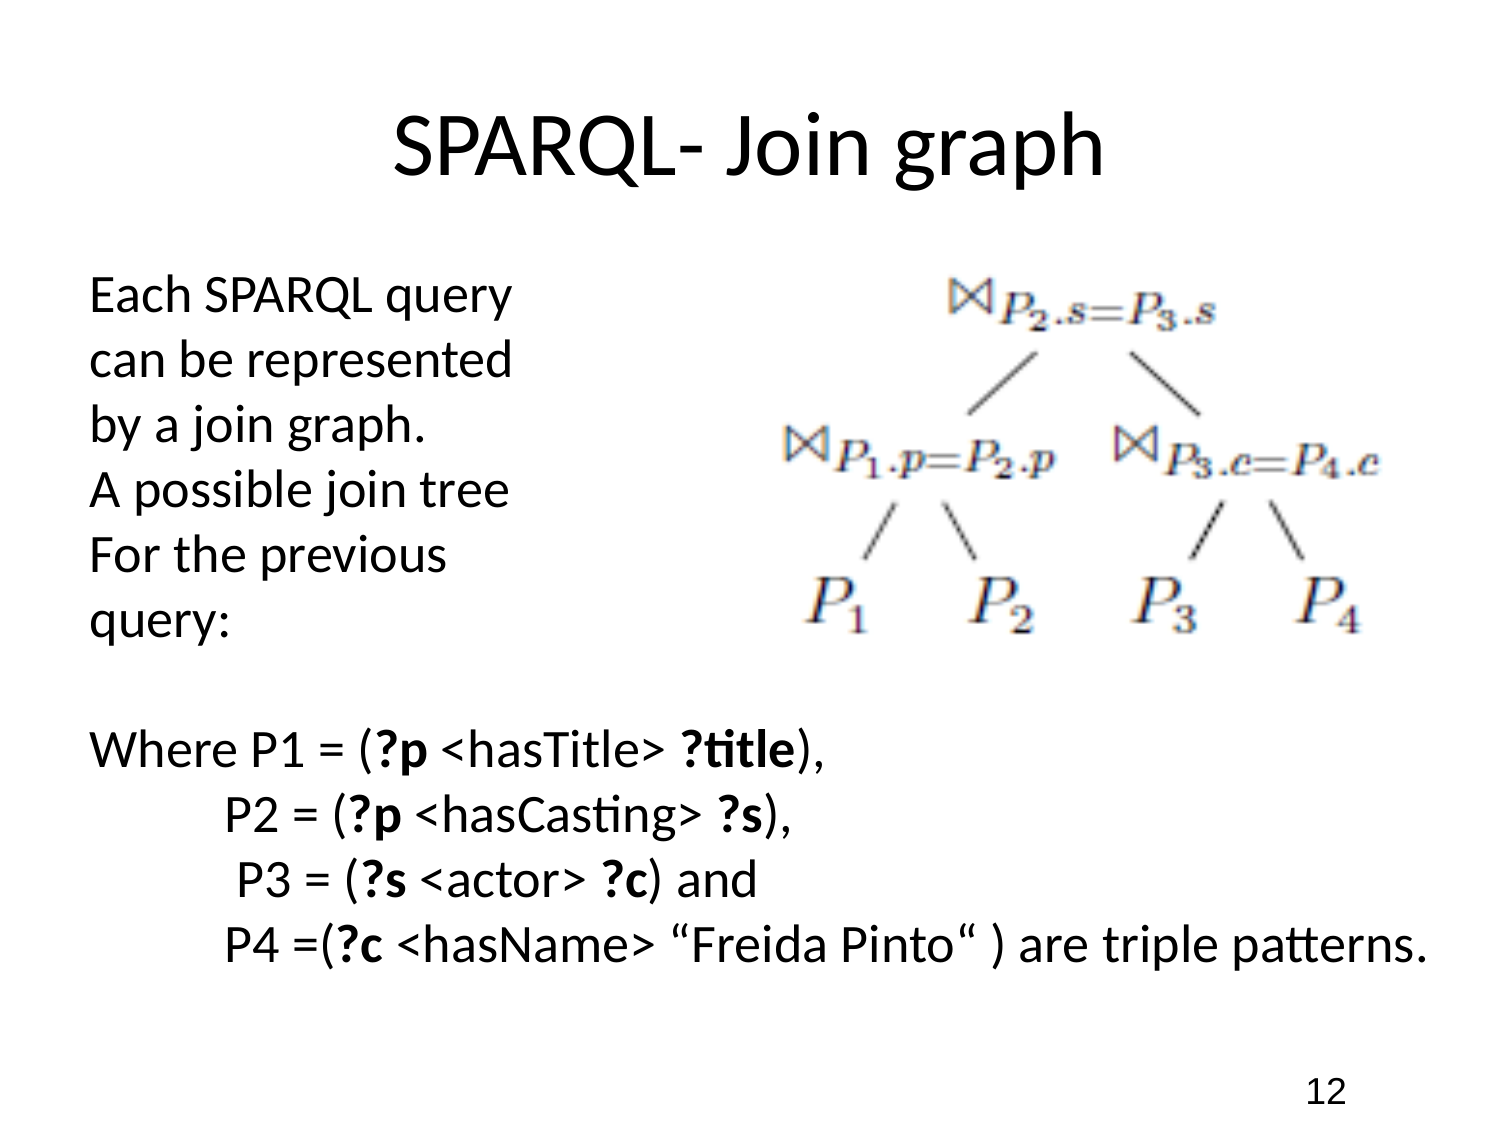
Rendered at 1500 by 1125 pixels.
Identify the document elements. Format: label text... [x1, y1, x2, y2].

picture [680, 262, 1406, 638]
text_box SPARQL- Join graph [75, 45, 1425, 233]
text_box Each SPARQL query can be represented by a join graph. A possible join tree For the previous query: Where P1 = (?p <hasTitle> ?title), P2 = (?p <hasCasting> ?s), P3 = (?s <actor> ?c) and P4 =(?c <hasName> “Freida Pinto“ ) are triple patterns. [75, 251, 1453, 994]
